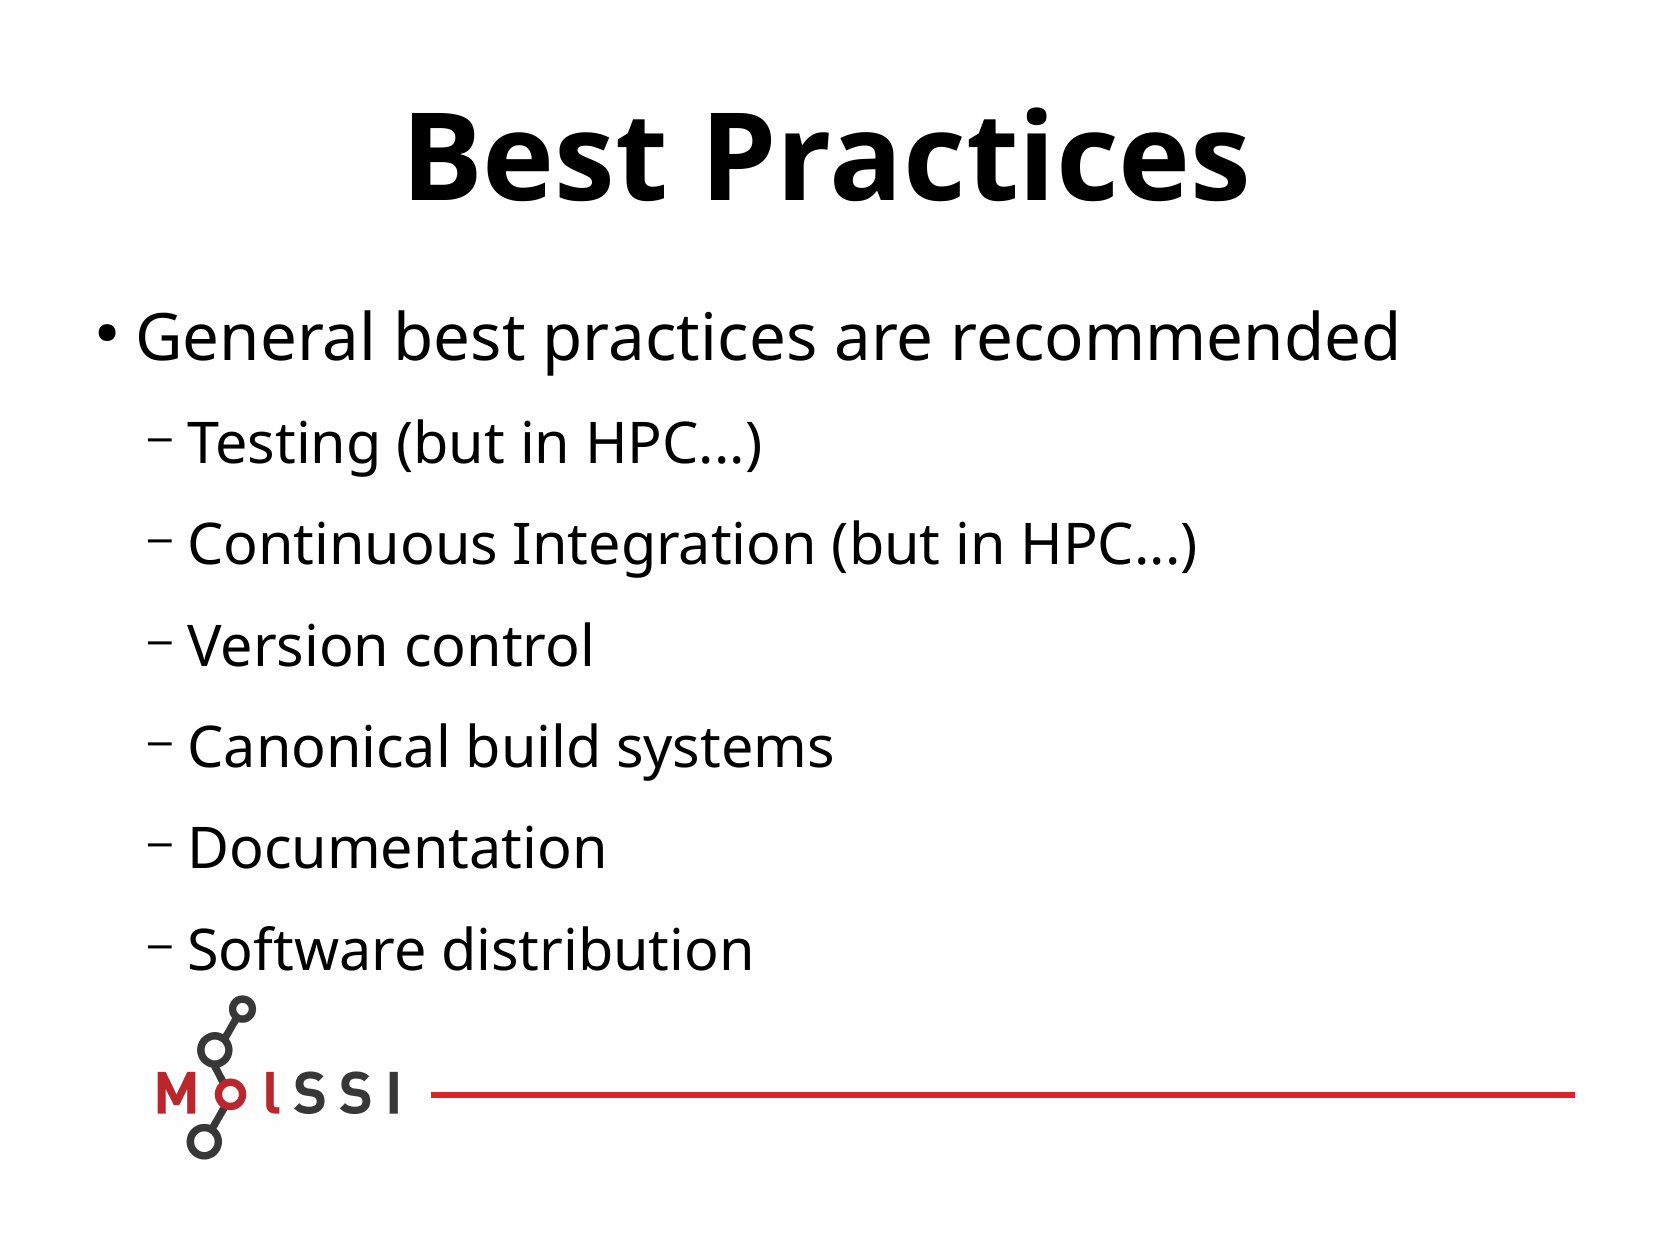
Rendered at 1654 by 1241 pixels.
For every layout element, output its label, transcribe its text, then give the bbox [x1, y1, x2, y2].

title Best Practices [82, 49, 1571, 257]
picture [135, 991, 416, 1174]
list General best practices are recommended Testing (but in HPC...) Continuous Integration (but in HPC...) Version control Canonical build systems Documentation Software distribution [82, 290, 1571, 991]
